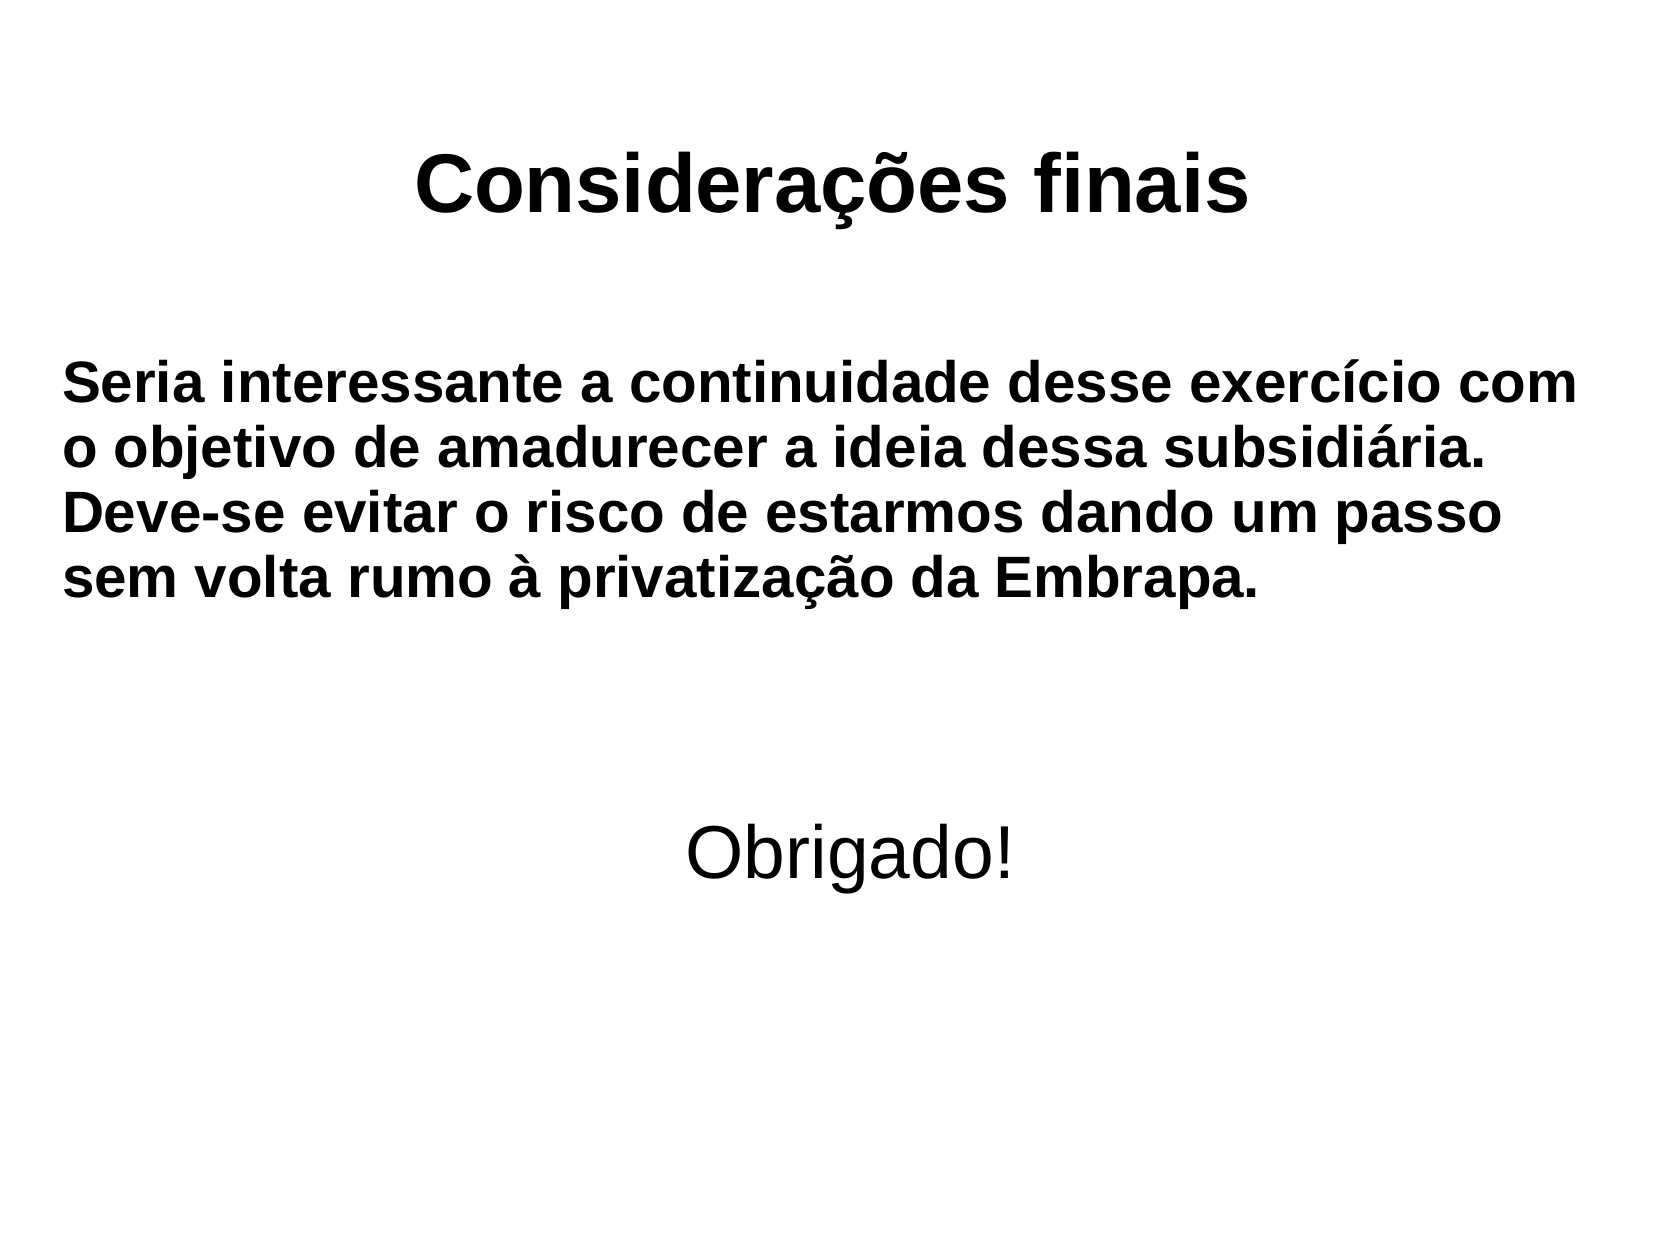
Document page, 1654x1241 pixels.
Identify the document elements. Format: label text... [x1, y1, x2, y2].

text_box Seria interessante a continuidade desse exercício com o objetivo de amadurecer a ideia dessa subsidiária. Deve-se evitar o risco de estarmos dando um passo sem volta rumo à privatização da Embrapa. [47, 342, 1630, 657]
text_box Obrigado! [307, 803, 1394, 944]
text_box Considerações finais [82, 129, 1583, 238]
